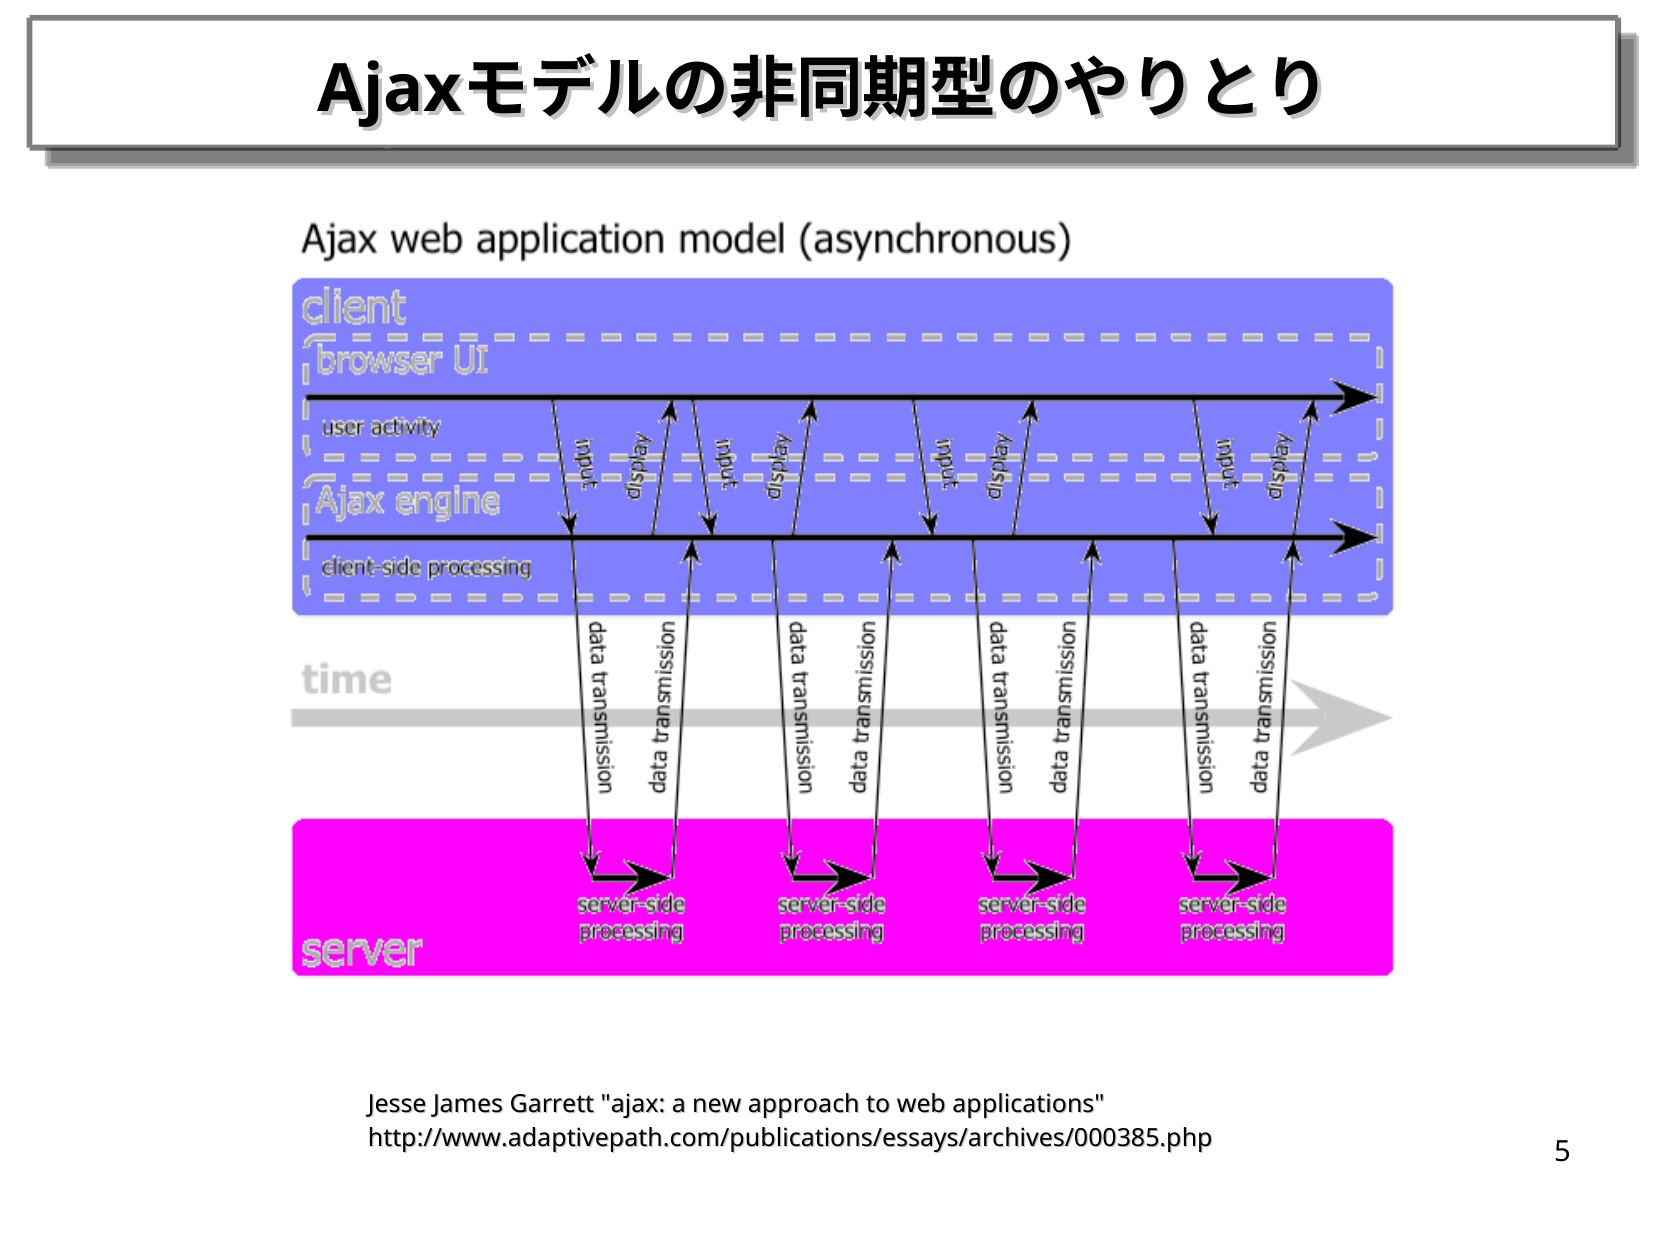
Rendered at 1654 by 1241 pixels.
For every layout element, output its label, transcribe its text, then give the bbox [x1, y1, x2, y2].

picture [271, 200, 1395, 981]
text_box Jesse James Garrett "ajax: a new approach to web applications" http://www.adaptivepath.com/publications/essays/archives/000385.php [353, 1078, 1250, 1148]
text_box Ajaxモデルの非同期型のやりとり [29, 17, 1619, 148]
